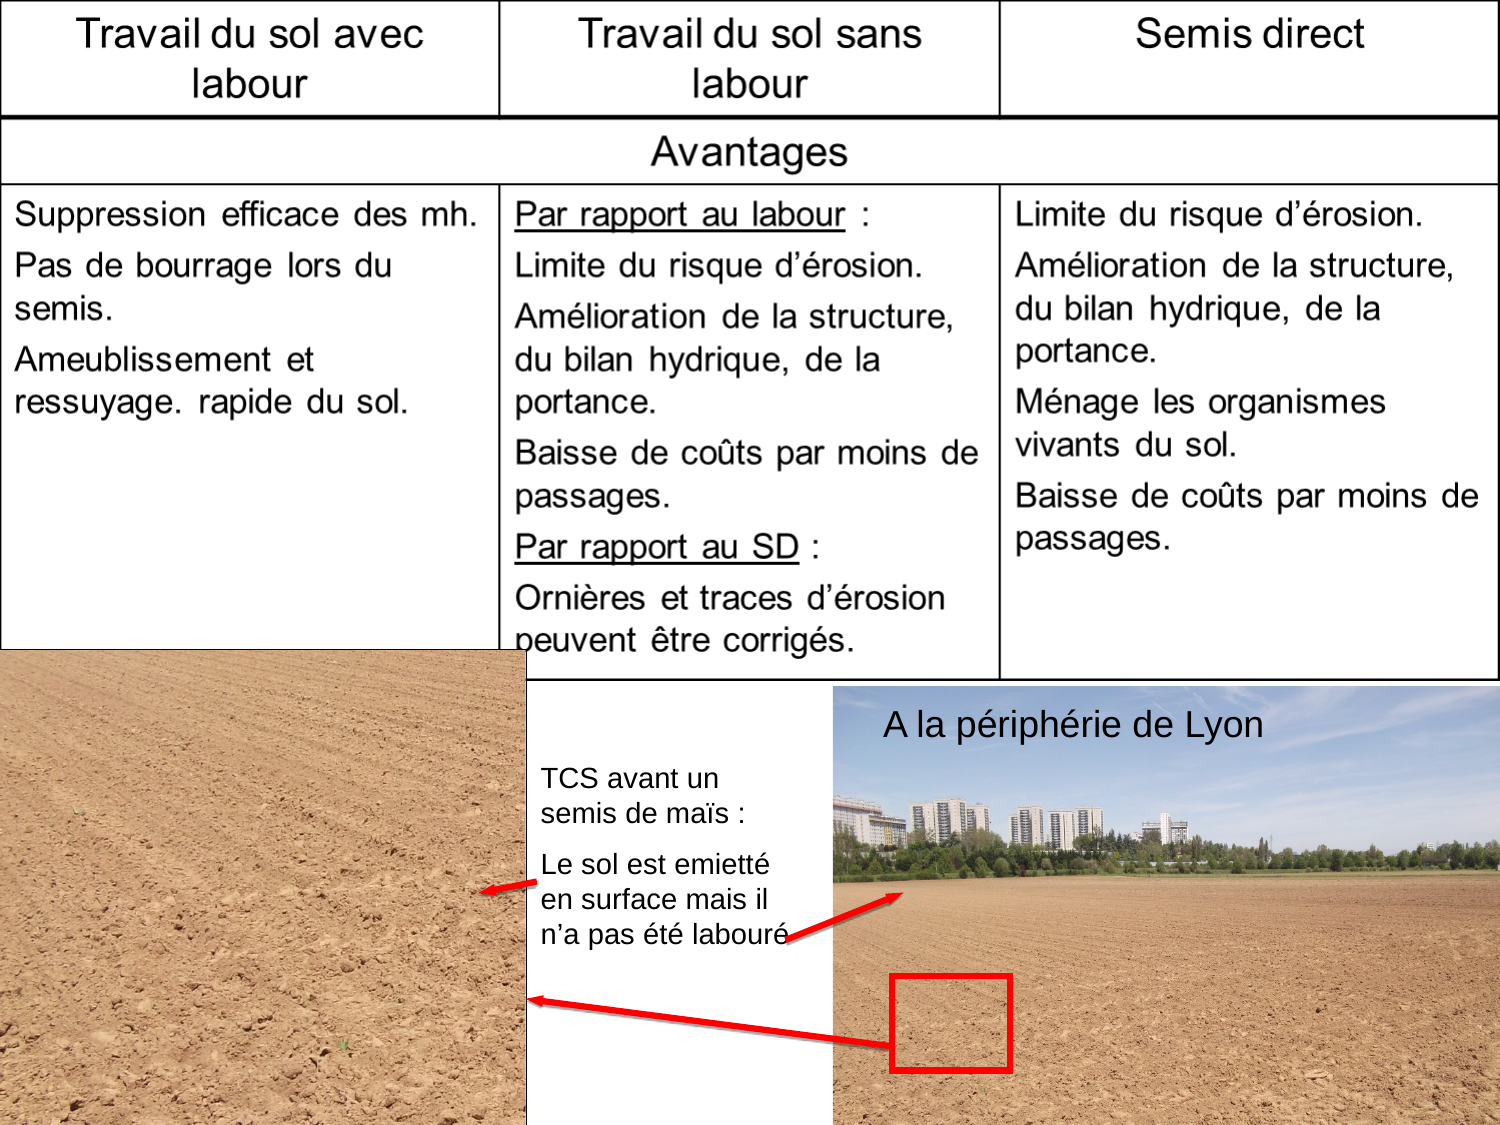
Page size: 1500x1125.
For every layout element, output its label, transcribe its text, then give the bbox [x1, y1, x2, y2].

picture [0, 0, 1500, 681]
picture [832, 686, 1500, 1125]
picture [895, 979, 1007, 1067]
picture [0, 650, 526, 1125]
text_box TCS avant un semis de maïs : Le sol est emietté en surface mais il n’a pas été labouré [525, 751, 810, 959]
text_box A la périphérie de Lyon [868, 692, 1430, 753]
